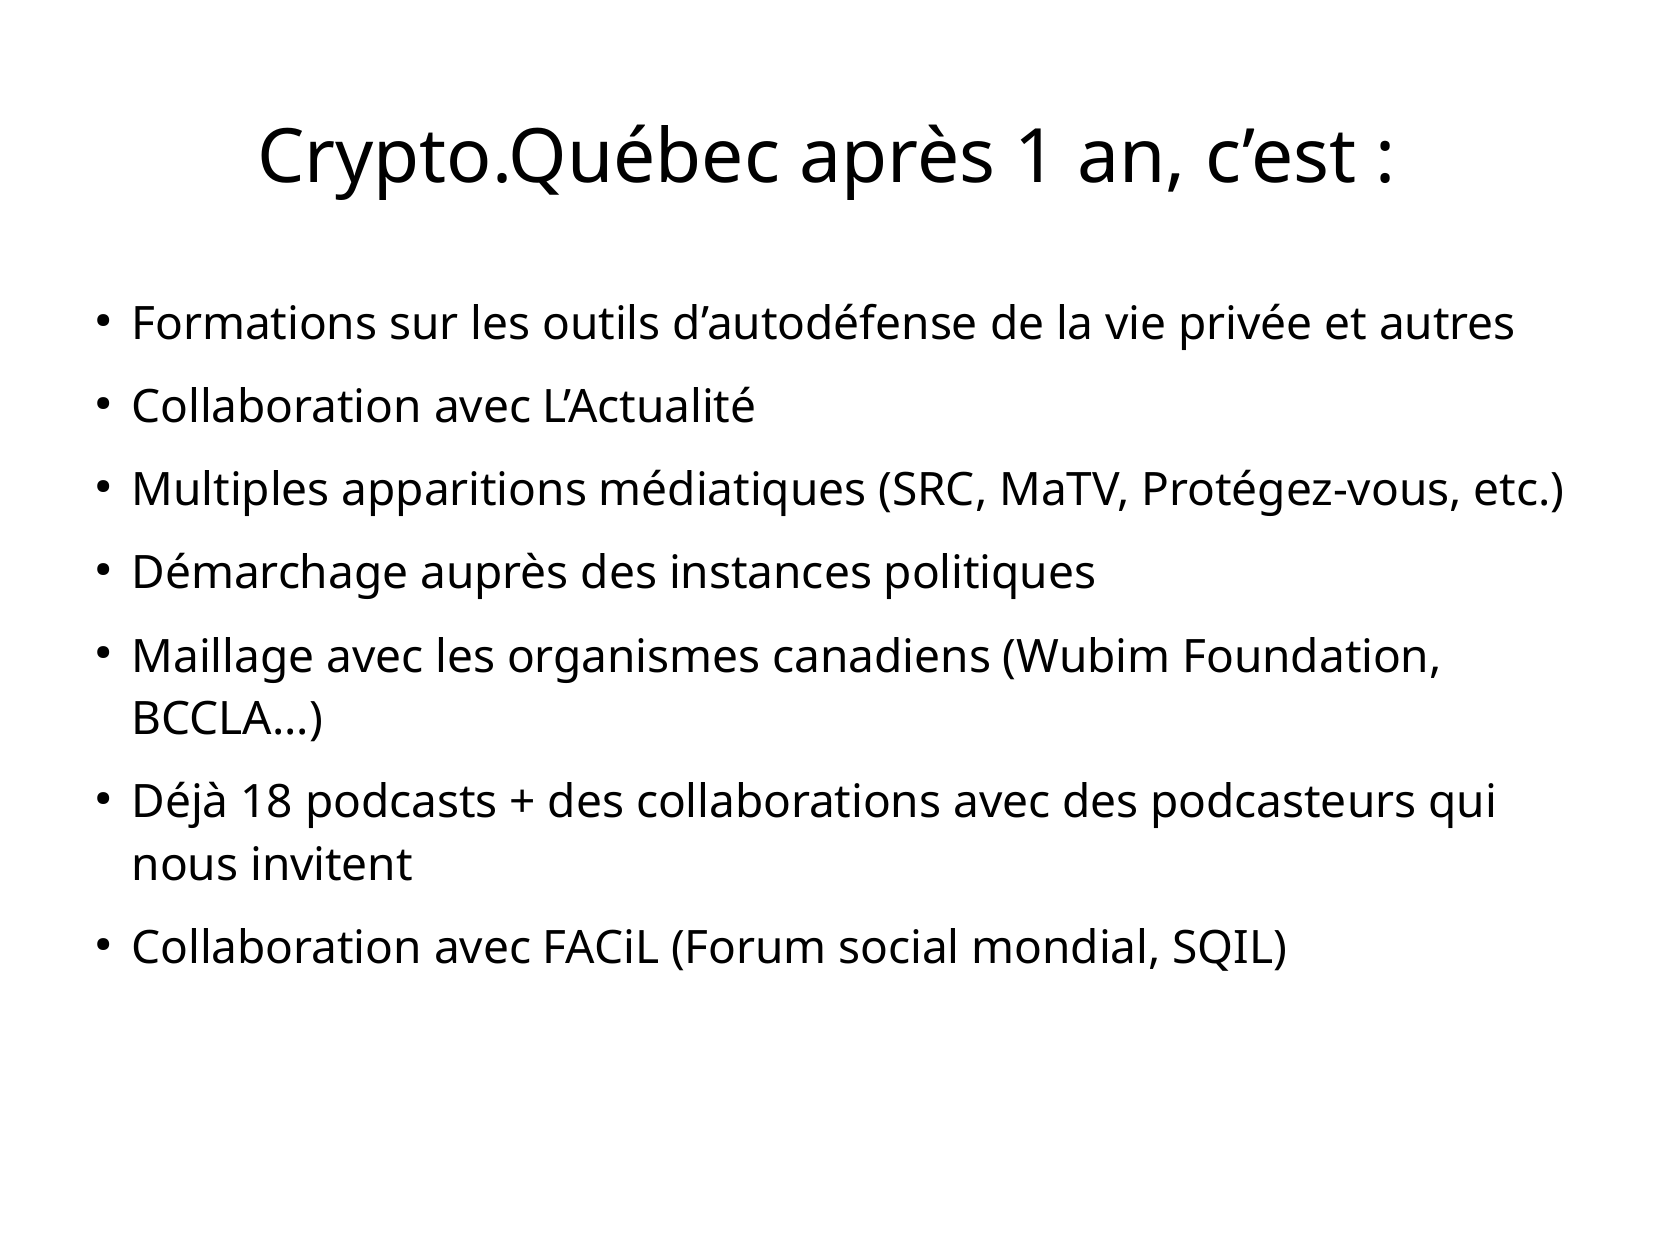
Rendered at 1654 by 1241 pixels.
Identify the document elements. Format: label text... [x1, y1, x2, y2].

title Crypto.Québec après 1 an, c’est : [82, 49, 1571, 257]
list Formations sur les outils d’autodéfense de la vie privée et autres Collaboration avec L’Actualité Multiples apparitions médiatiques (SRC, MaTV, Protégez-vous, etc.) Démarchage auprès des instances politiques Maillage avec les organismes canadiens (Wubim Foundation, BCCLA...) Déjà 18 podcasts + des collaborations avec des podcasteurs qui nous invitent Collaboration avec FACiL (Forum social mondial, SQIL) [82, 290, 1571, 1010]
